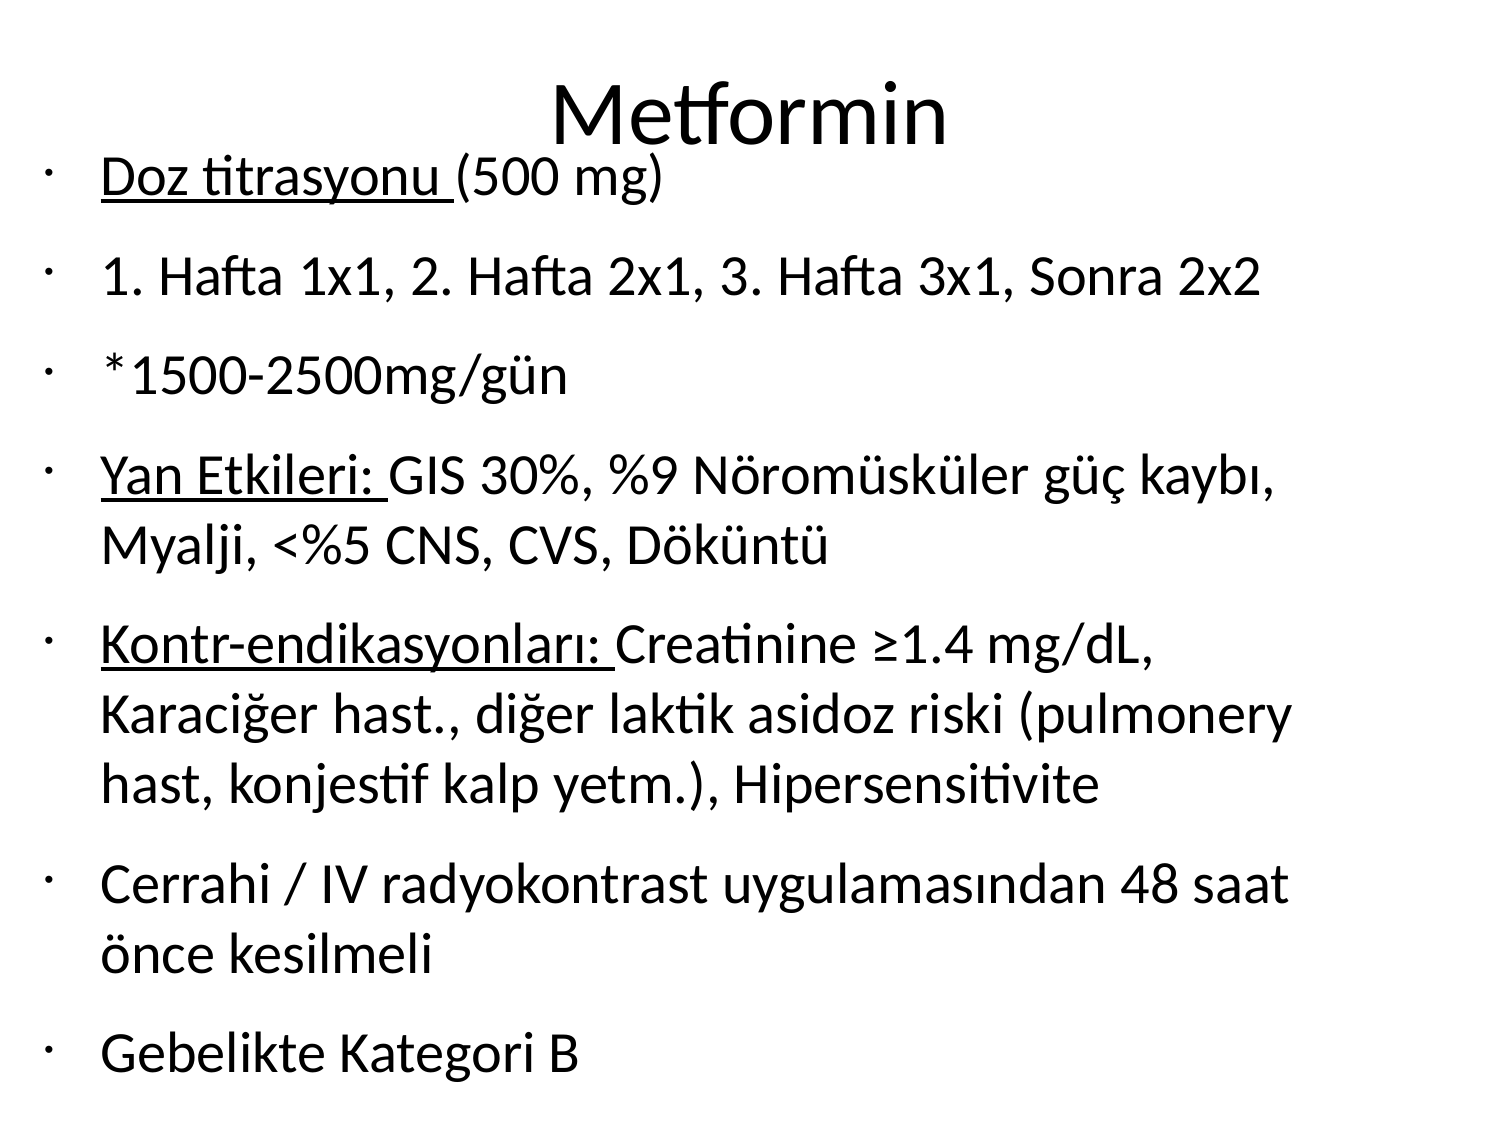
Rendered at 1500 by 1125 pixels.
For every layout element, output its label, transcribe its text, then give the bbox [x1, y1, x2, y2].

list Doz titrasyonu (500 mg) 1. Hafta 1x1, 2. Hafta 2x1, 3. Hafta 3x1, Sonra 2x2 *1500-2500mg/gün Yan Etkileri: GIS 30%, %9 Nöromüsküler güç kaybı, Myalji, <%5 CNS, CVS, Döküntü Kontr-endikasyonları: Creatinine ≥1.4 mg/dL, Karaciğer hast., diğer laktik asidoz riski (pulmonery hast, konjestif kalp yetm.), Hipersensitivite Cerrahi / IV radyokontrast uygulamasından 48 saat önce kesilmeli Gebelikte Kategori B [29, 129, 1380, 1105]
title Metformin [75, 45, 1425, 233]
